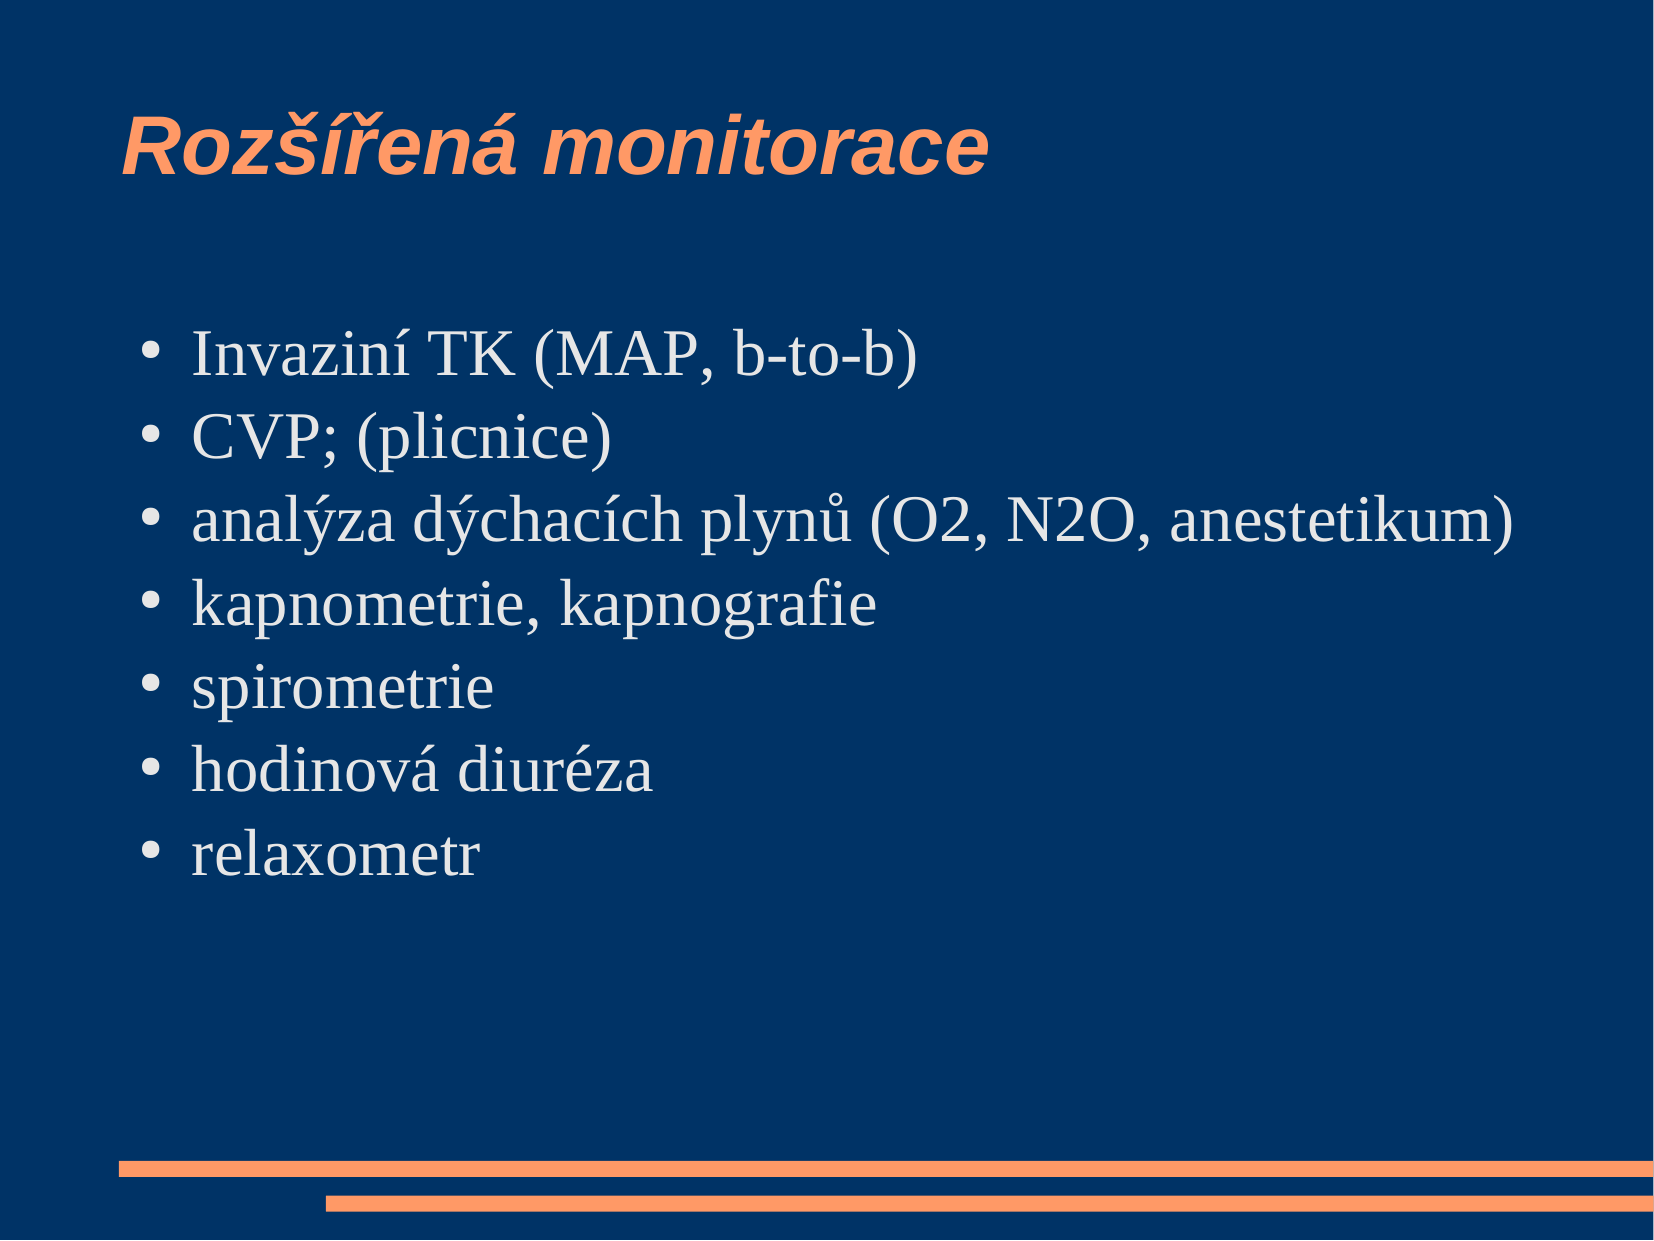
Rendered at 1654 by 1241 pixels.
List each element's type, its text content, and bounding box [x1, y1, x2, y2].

title Rozšířená monitorace [121, 46, 1534, 254]
list Invaziní TK (MAP, b-to-b) CVP; (plicnice) analýza dýchacích plynů (O2, N2O, anestetikum) kapnometrie, kapnografie spirometrie hodinová diuréza relaxometr [121, 322, 1561, 1133]
